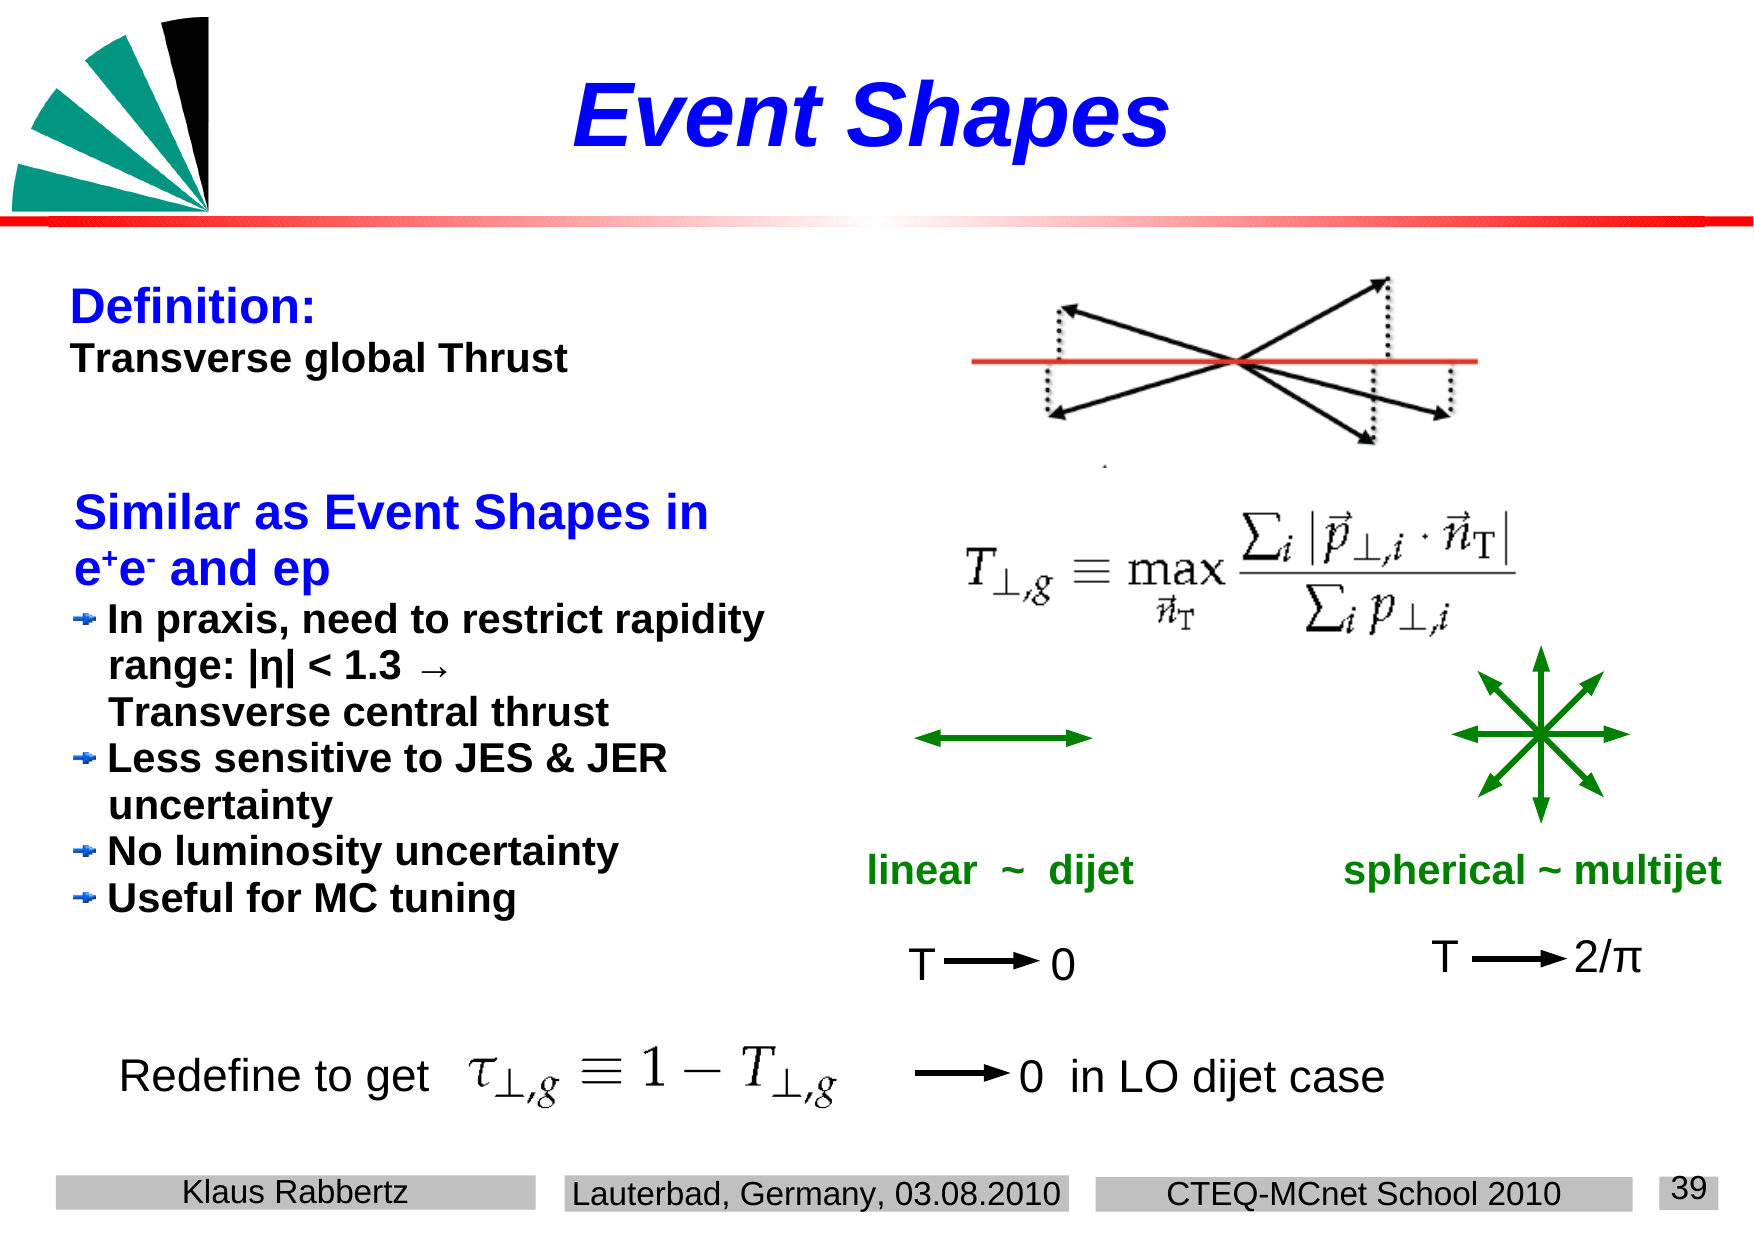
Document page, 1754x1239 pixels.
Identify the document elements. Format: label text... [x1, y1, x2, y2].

text_box spherical ~ multijet [1331, 841, 1734, 901]
text_box Definition: Transverse global Thrust [57, 272, 580, 390]
picture [12, 17, 209, 214]
title Event Shapes [220, 16, 1525, 213]
text_box 0 in LO dijet case [866, 1044, 1399, 1108]
picture [460, 1034, 841, 1116]
text_box Similar as Event Shapes in e+e- and ep In praxis, need to restrict rapidity range: |η| < 1.3 → Transverse central thrust Less sensitive to JES & JER uncertainty No luminosity uncertainty Useful for MC tuning [61, 478, 788, 937]
text_box linear ~ dijet [854, 841, 1162, 901]
text_box T 2/π [1419, 924, 1656, 988]
text_box T 0 [896, 932, 1089, 996]
picture [954, 262, 1499, 468]
text_box Redefine to get [106, 1043, 468, 1107]
picture [939, 494, 1539, 658]
